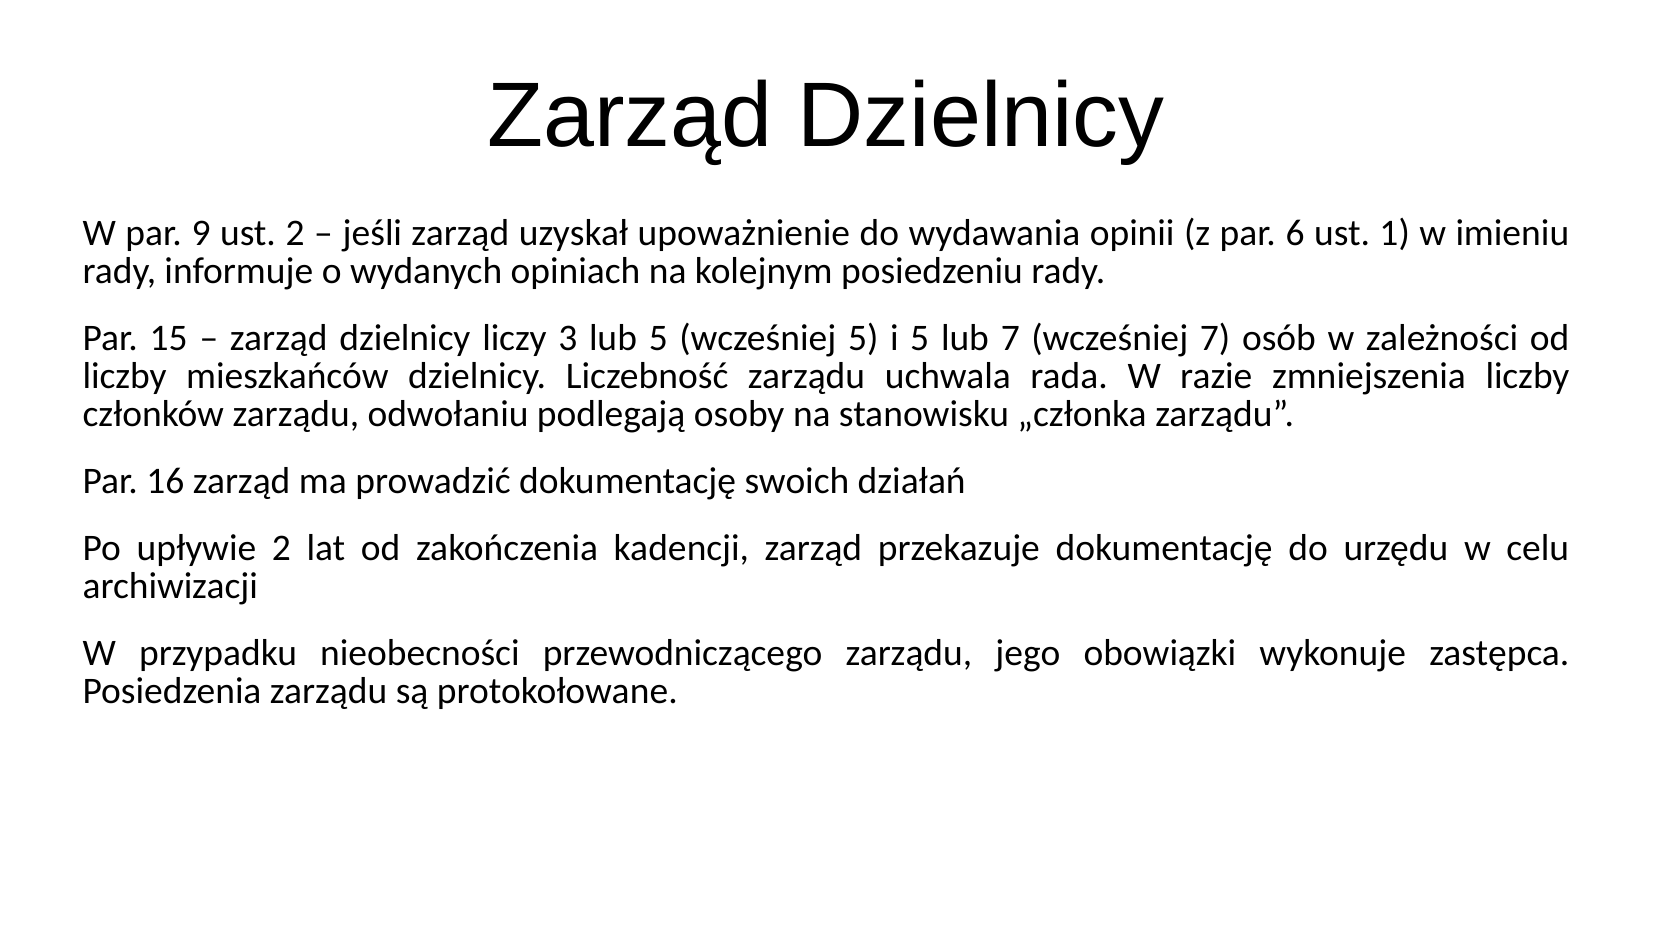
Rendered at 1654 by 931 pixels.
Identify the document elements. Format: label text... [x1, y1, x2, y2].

list W par. 9 ust. 2 – jeśli zarząd uzyskał upoważnienie do wydawania opinii (z par. 6 ust. 1) w imieniu rady, informuje o wydanych opiniach na kolejnym posiedzeniu rady. Par. 15 – zarząd dzielnicy liczy 3 lub 5 (wcześniej 5) i 5 lub 7 (wcześniej 7) osób w zależności od liczby mieszkańców dzielnicy. Liczebność zarządu uchwala rada. W razie zmniejszenia liczby członków zarządu, odwołaniu podlegają osoby na stanowisku „członka zarządu”. Par. 16 zarząd ma prowadzić dokumentację swoich działań Po upływie 2 lat od zakończenia kadencji, zarząd przekazuje dokumentację do urzędu w celu archiwizacji W przypadku nieobecności przewodniczącego zarządu, jego obowiązki wykonuje zastępca. Posiedzenia zarządu są protokołowane. [82, 217, 1571, 758]
title Zarząd Dzielnicy [82, 37, 1571, 193]
